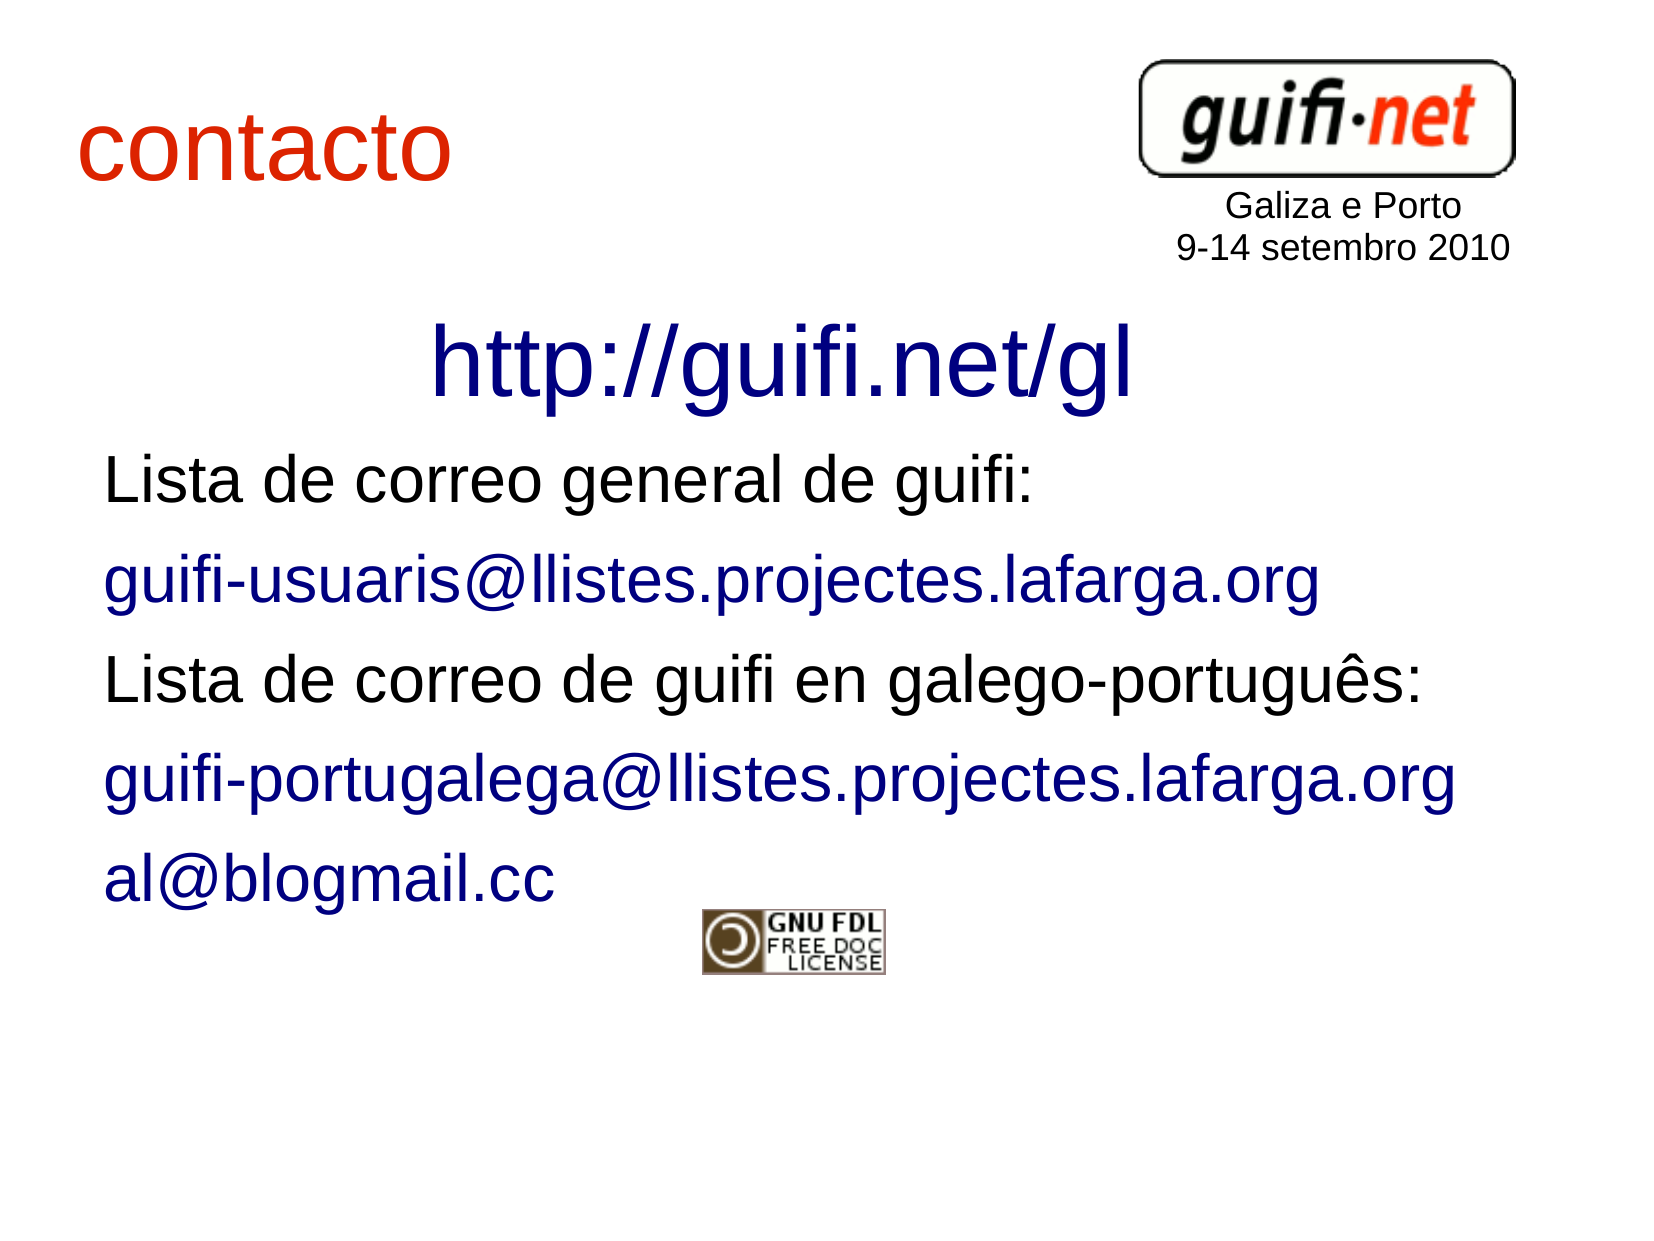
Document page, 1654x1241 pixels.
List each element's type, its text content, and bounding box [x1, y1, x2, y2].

text_box Galiza e Porto 9-14 setembro 2010 [1033, 177, 1654, 277]
text_box http://guifi.net/gl Lista de correo general de guifi: guifi-usuaris@llistes.projectes.lafarga.org Lista de correo de guifi en galego-português: guifi-portugalega@llistes.projectes.lafarga.org al@blogmail.cc [88, 298, 1477, 998]
picture [702, 909, 886, 975]
title contacto [76, 42, 1093, 250]
picture [1137, 59, 1516, 177]
